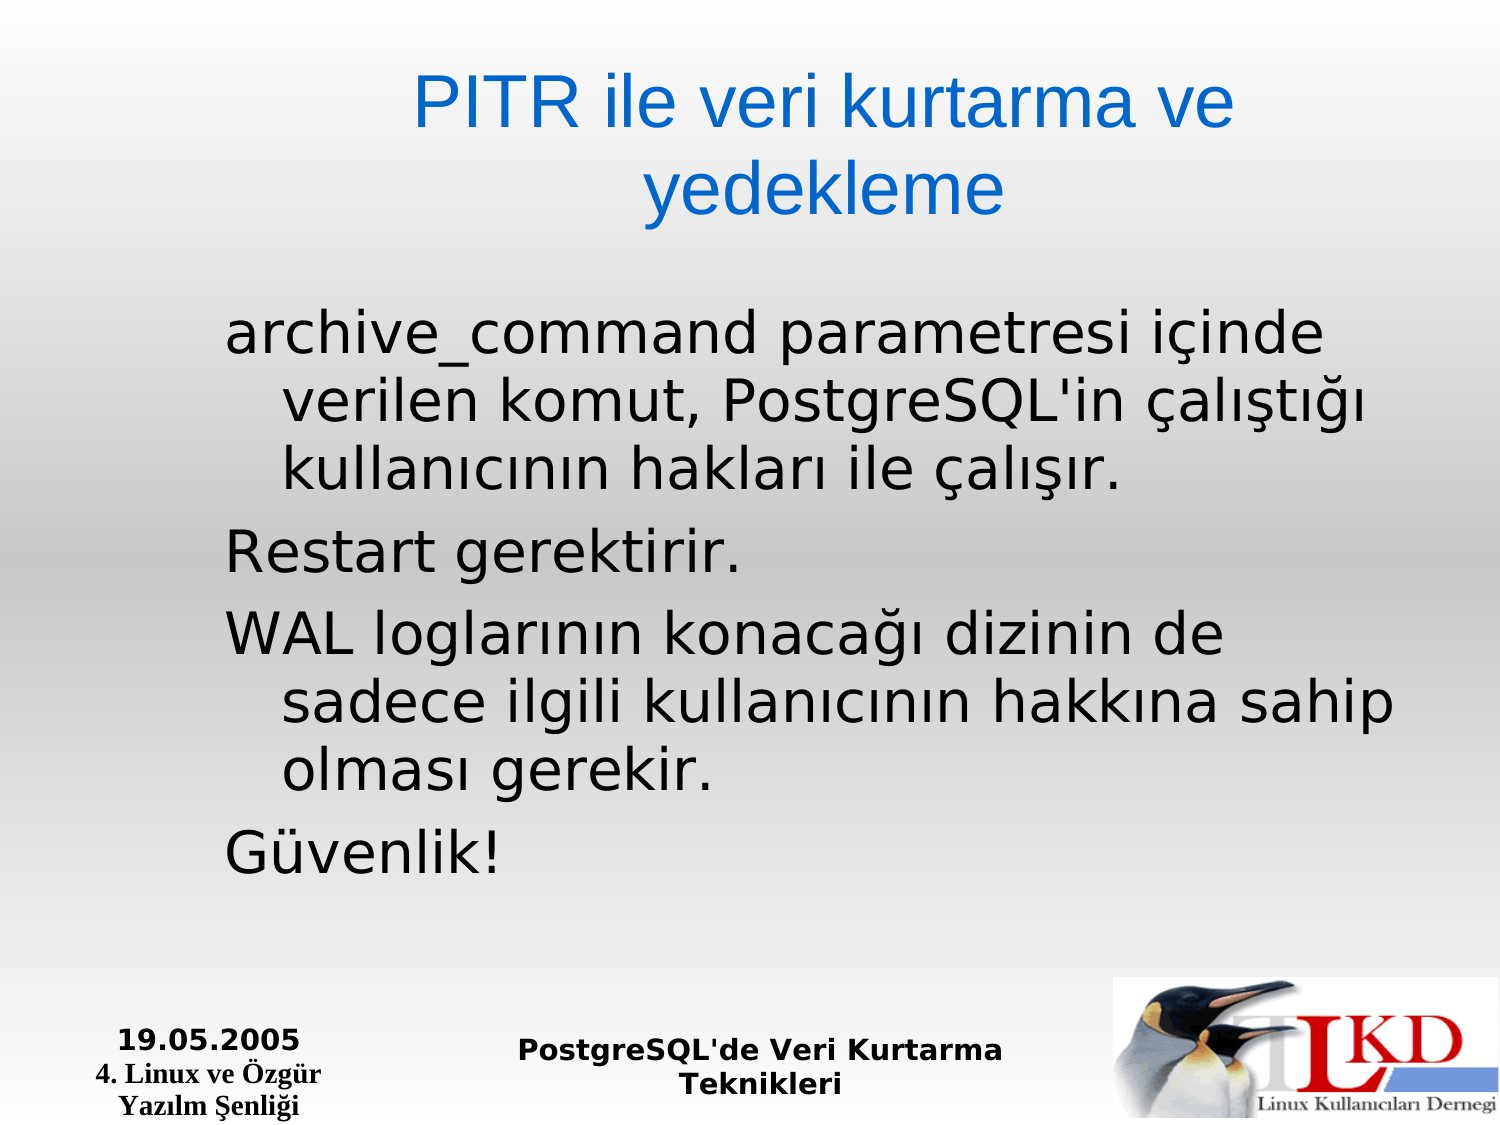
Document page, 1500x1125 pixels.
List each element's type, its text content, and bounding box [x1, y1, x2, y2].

title PITR ile veri kurtarma ve yedekleme [224, 29, 1425, 257]
picture [1113, 977, 1499, 1118]
list archive_command parametresi içinde verilen komut, PostgreSQL'in çalıştığı kullanıcının hakları ile çalışır. Restart gerektirir. WAL loglarının konacağı dizinin de sadece ilgili kullanıcının hakkına sahip olması gerekir. Güvenlik! [224, 299, 1425, 975]
